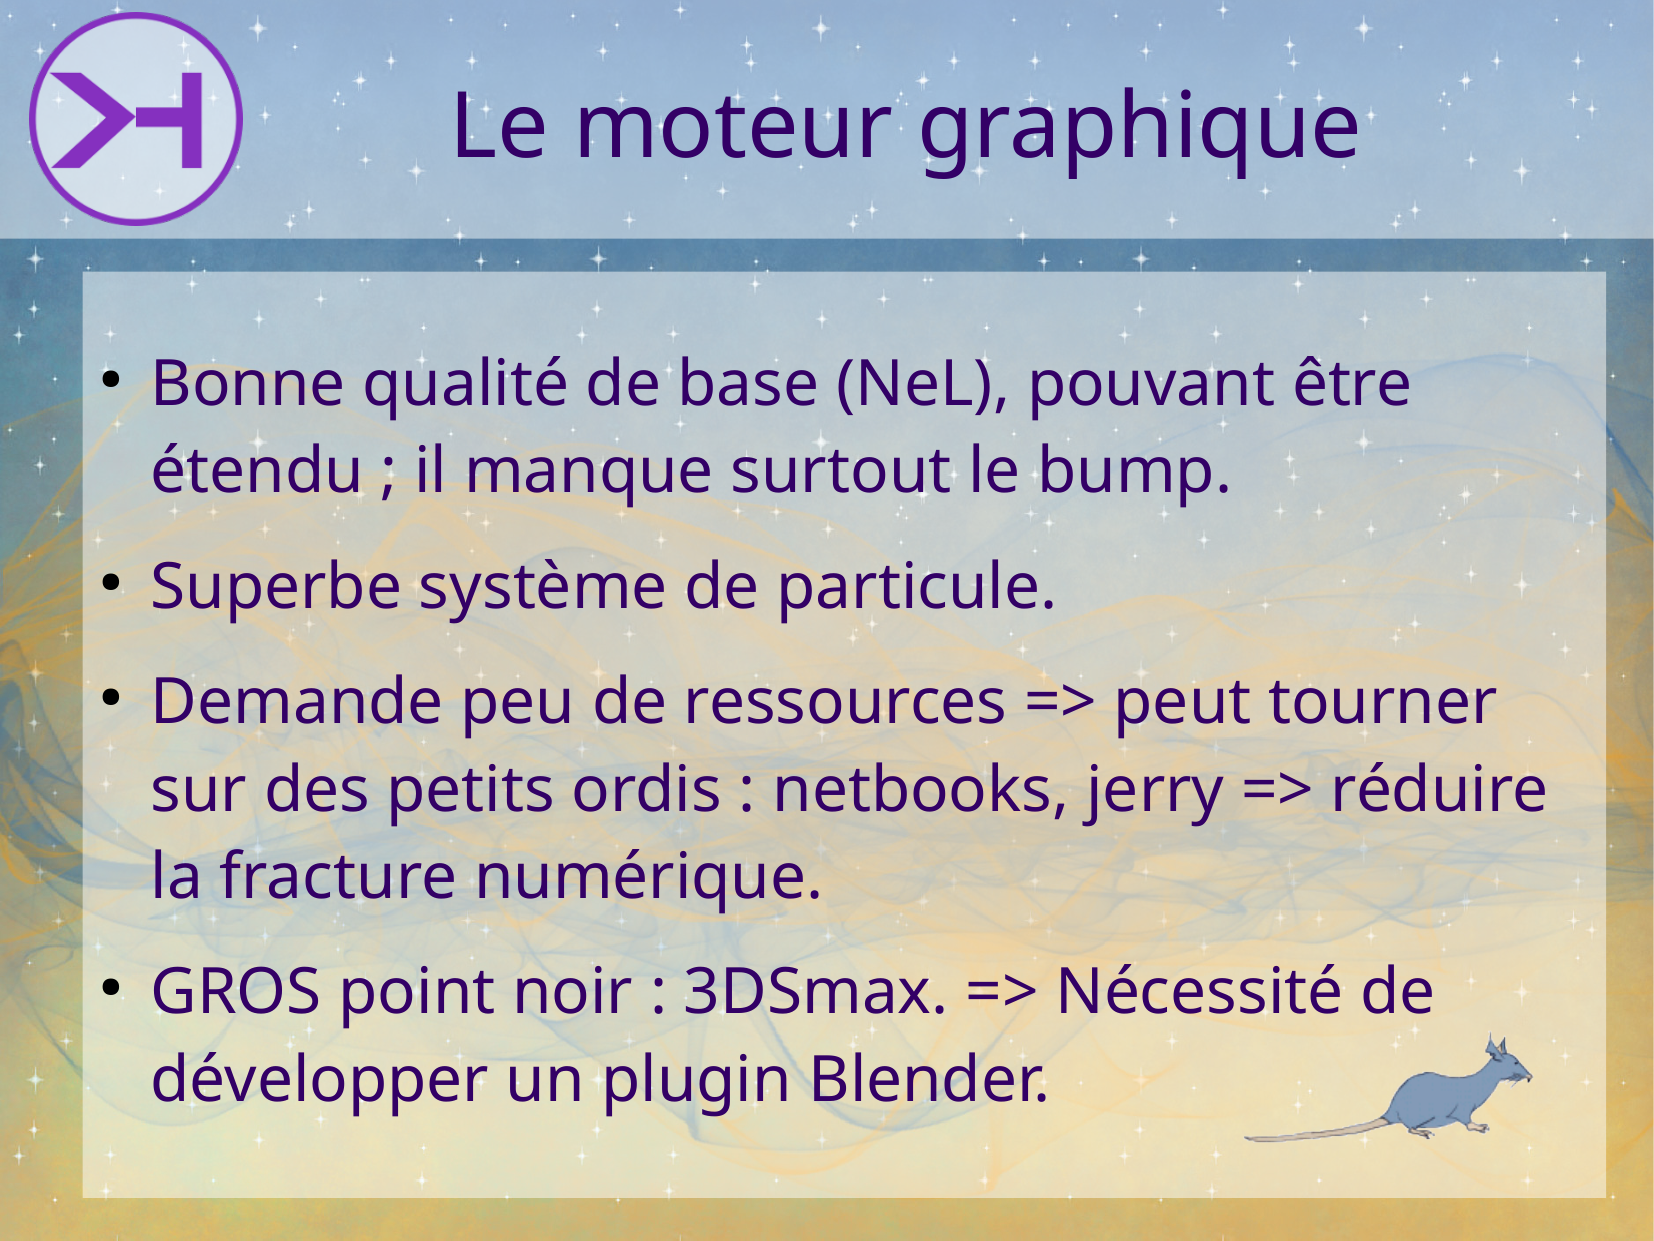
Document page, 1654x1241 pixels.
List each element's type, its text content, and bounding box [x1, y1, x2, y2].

picture [29, 12, 243, 226]
title Le moteur graphique [242, 18, 1571, 226]
picture [0, 239, 1654, 1241]
list Bonne qualité de base (NeL), pouvant être étendu ; il manque surtout le bump. Superbe système de particule. Demande peu de ressources => peut tourner sur des petits ordis : netbooks, jerry => réduire la fracture numérique. GROS point noir : 3DSmax. => Nécessité de développer un plugin Blender. [82, 336, 1560, 1128]
